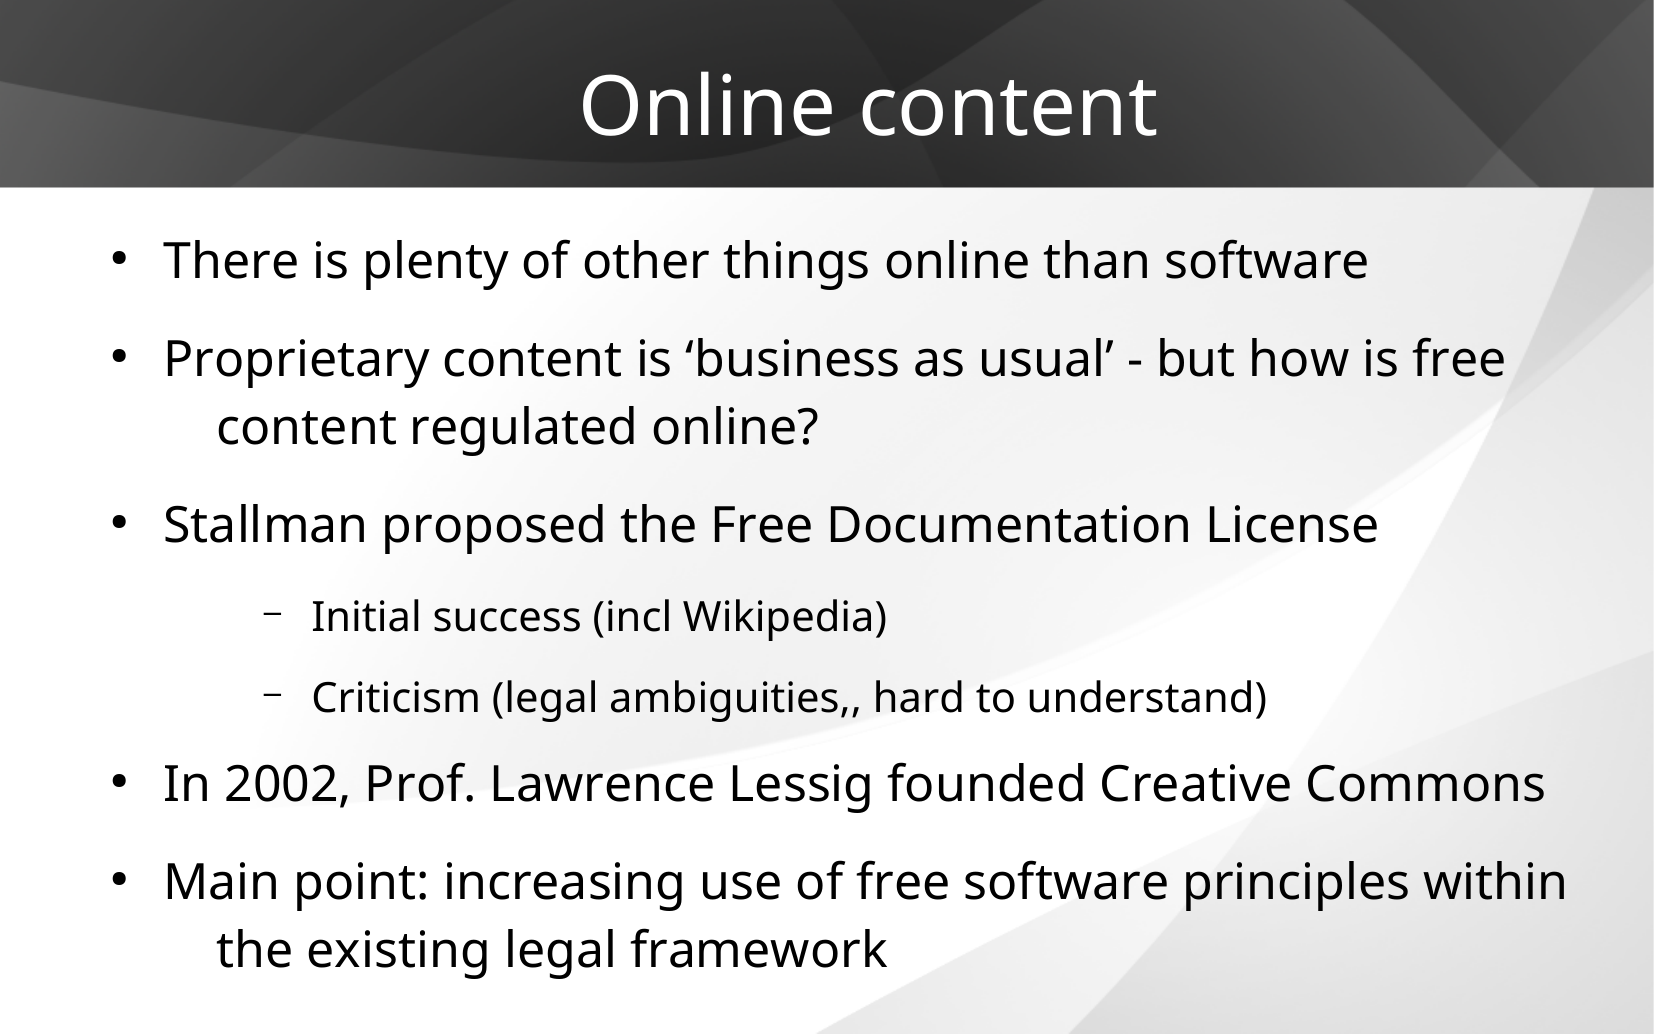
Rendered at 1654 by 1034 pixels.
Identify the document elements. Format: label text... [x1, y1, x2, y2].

title Online content [124, 0, 1613, 208]
picture [0, 0, 1654, 1034]
list There is plenty of other things online than software Proprietary content is ‘business as usual’ - but how is free content regulated online? Stallman proposed the Free Documentation License Initial success (incl Wikipedia) Criticism (legal ambiguities,, hard to understand) In 2002, Prof. Lawrence Lessig founded Creative Commons Main point: increasing use of free software principles within the existing legal framework [75, 225, 1613, 1013]
